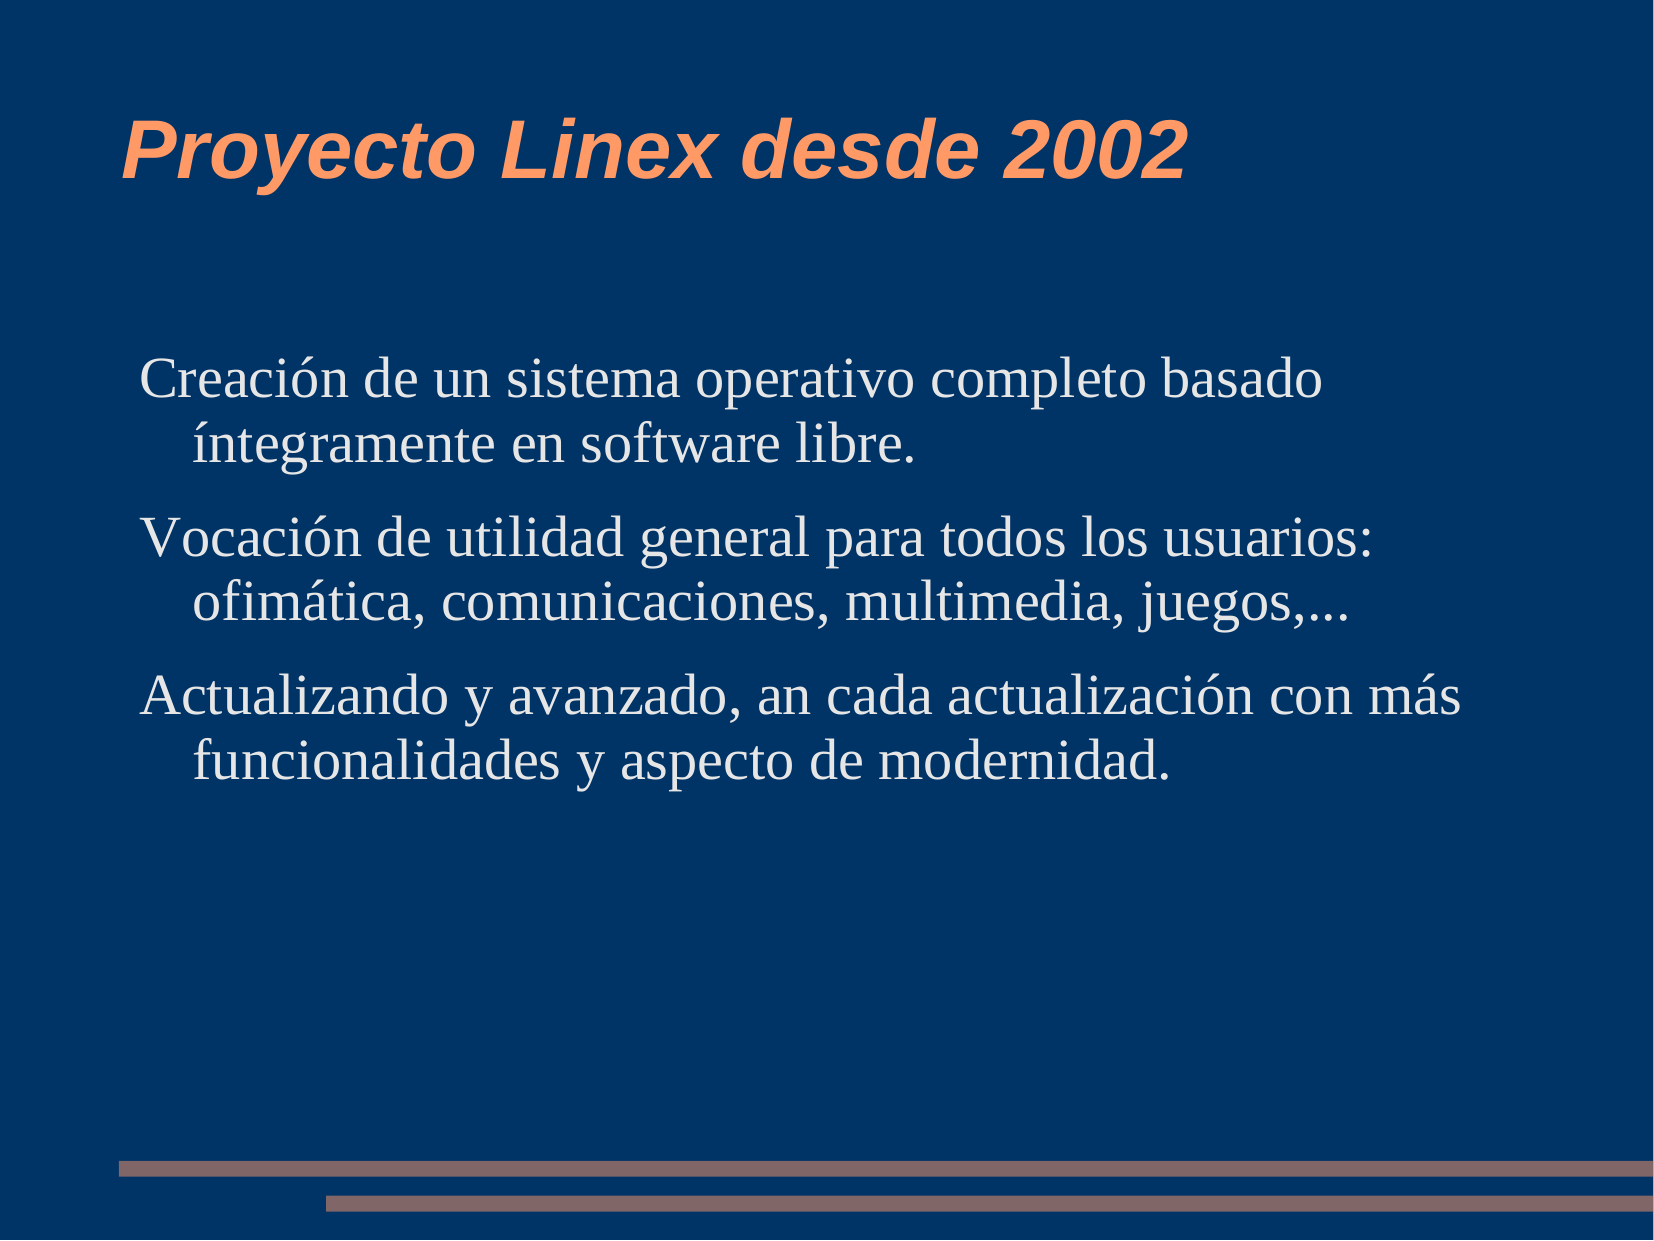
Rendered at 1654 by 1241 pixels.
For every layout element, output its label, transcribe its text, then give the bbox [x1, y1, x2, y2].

list Creación de un sistema operativo completo basado íntegramente en software libre. Vocación de utilidad general para todos los usuarios: ofimática, comunicaciones, multimedia, juegos,... Actualizando y avanzado, an cada actualización con más funcionalidades y aspecto de modernidad. [121, 345, 1561, 1156]
title Proyecto Linex desde 2002 [121, 46, 1534, 254]
